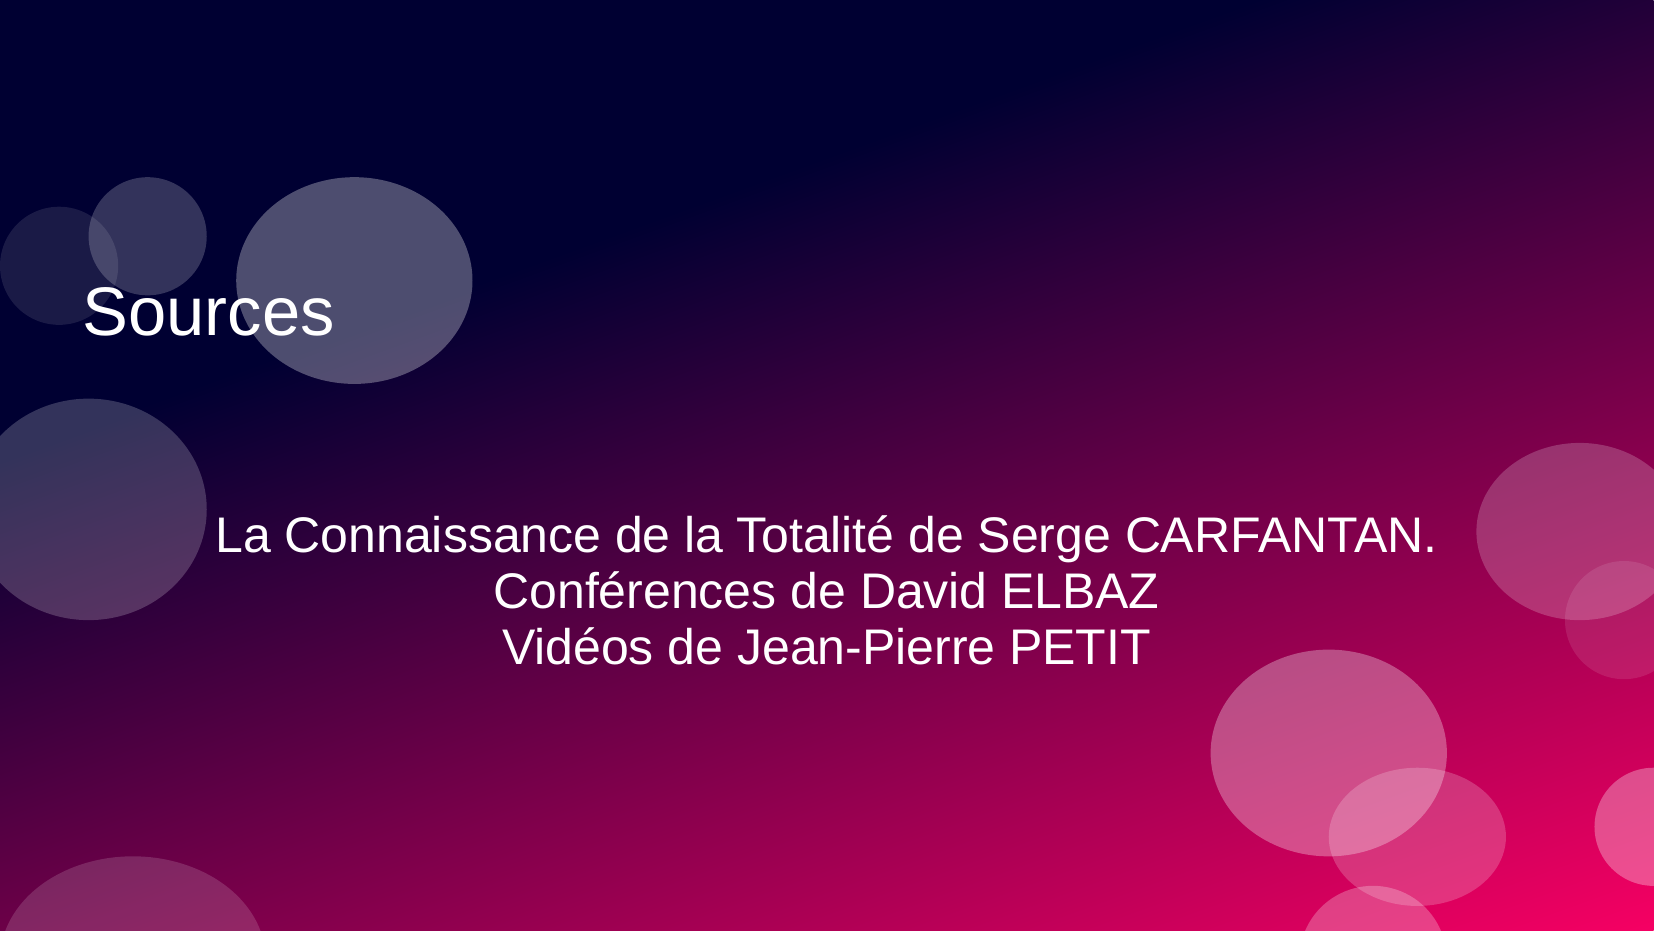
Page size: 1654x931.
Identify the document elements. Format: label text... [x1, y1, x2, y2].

subtitle La Connaissance de la Totalité de Serge CARFANTAN. Conférences de David ELBAZ Vidéos de Jean-Pierre PETIT [82, 425, 1571, 758]
title Sources [82, 234, 1571, 390]
